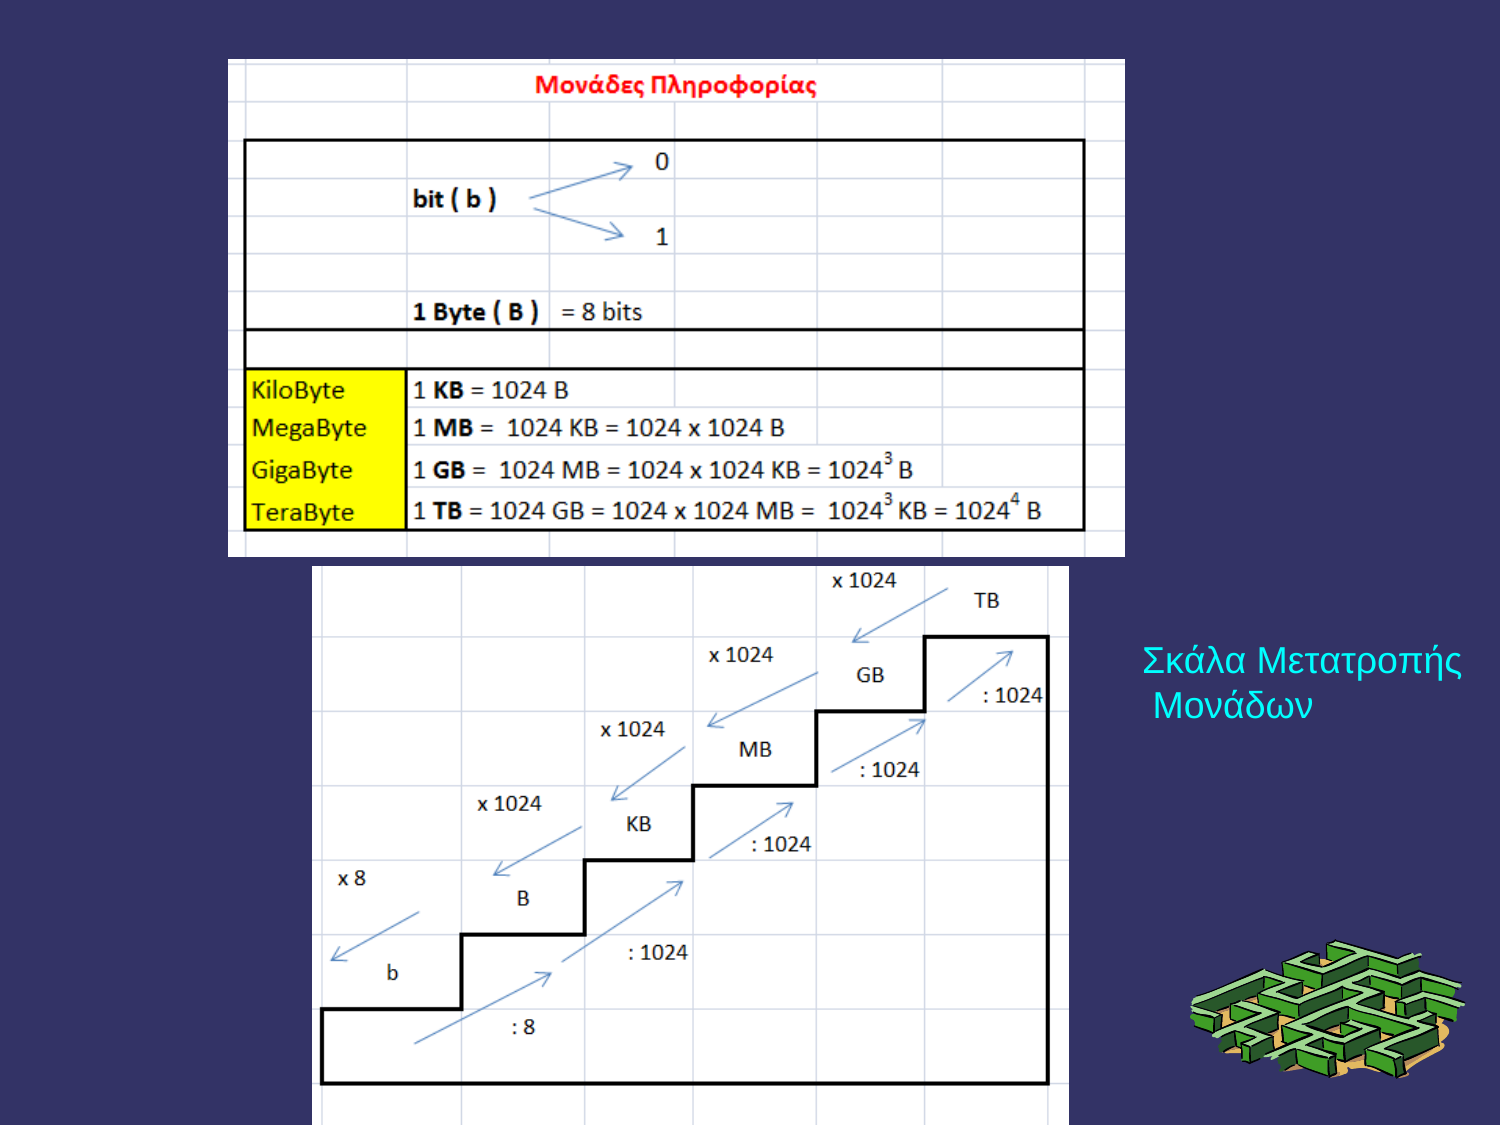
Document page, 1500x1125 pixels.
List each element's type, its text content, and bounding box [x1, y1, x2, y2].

picture [312, 566, 1069, 1125]
picture [228, 59, 1125, 557]
text_box Σκάλα Μετατροπής Μονάδων [1127, 628, 1478, 734]
